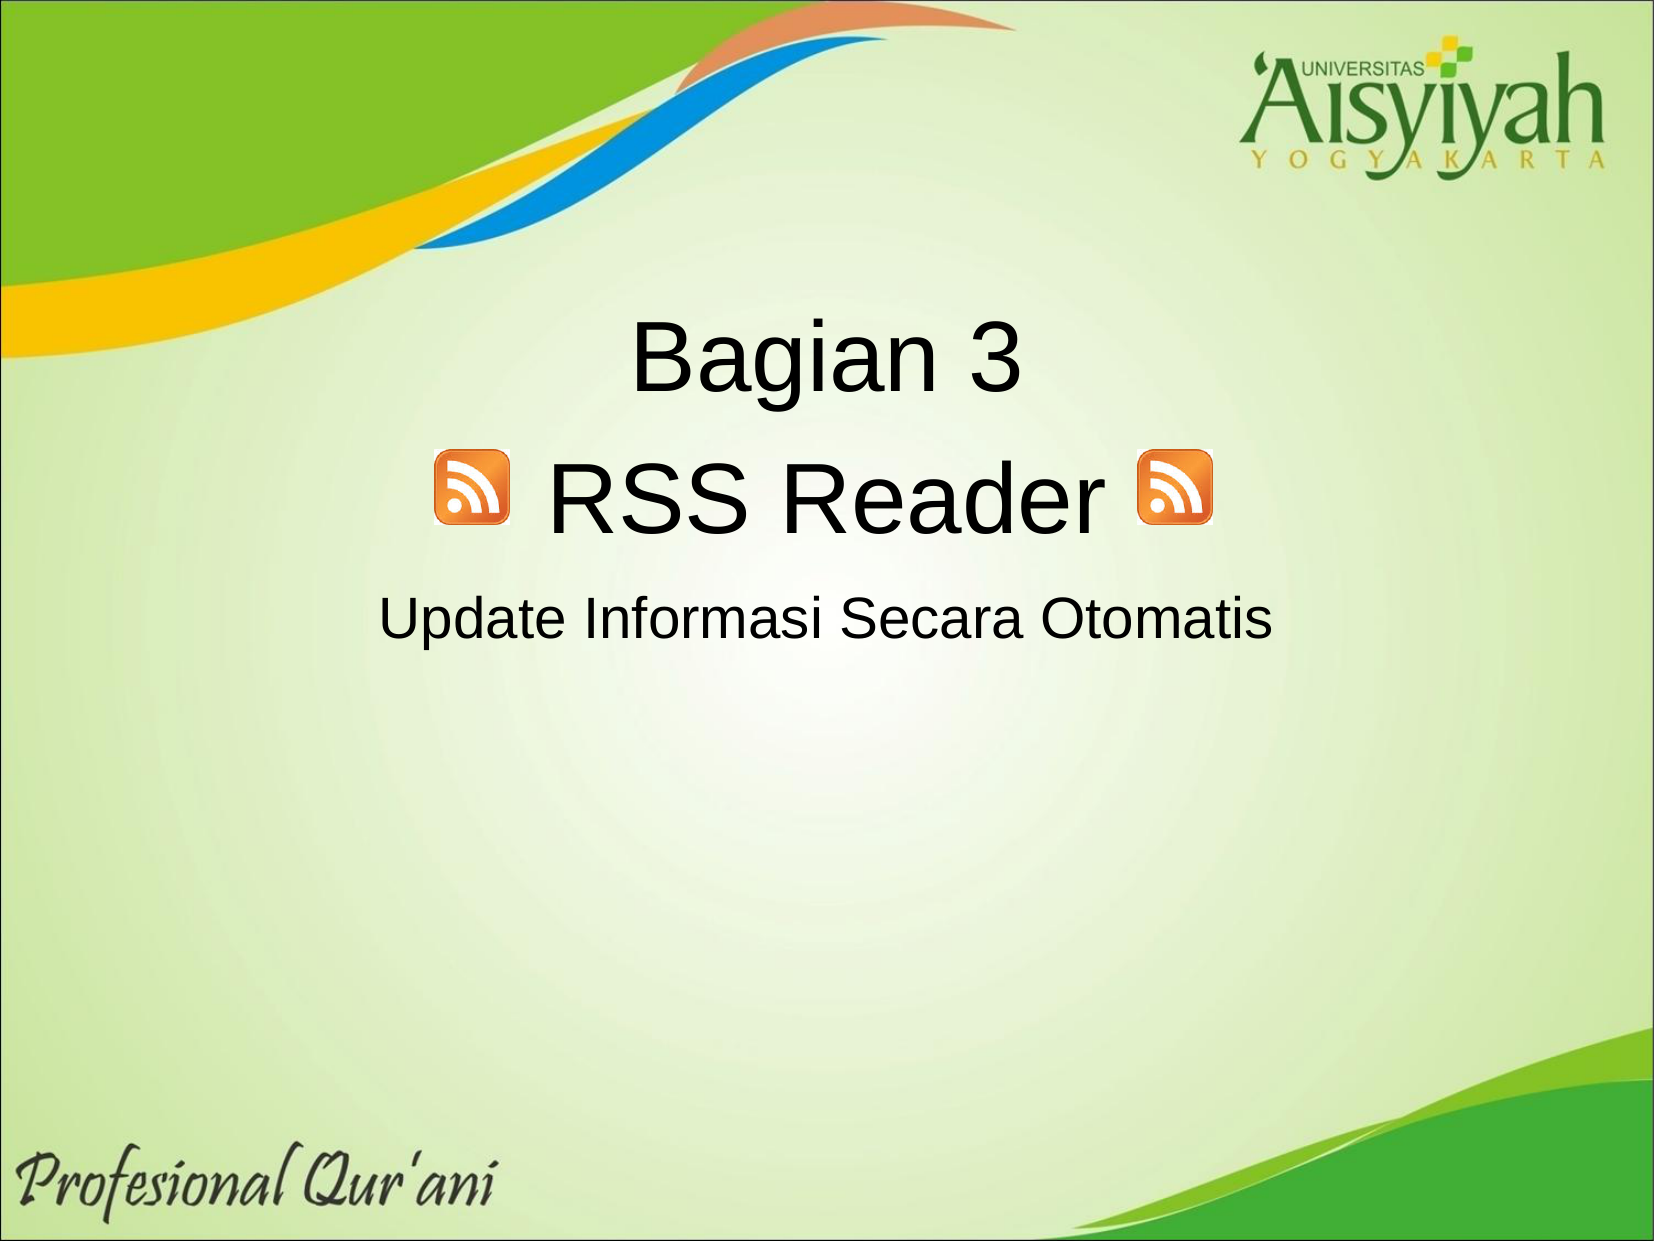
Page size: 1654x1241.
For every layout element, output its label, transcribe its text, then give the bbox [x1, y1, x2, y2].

picture [0, 0, 1654, 1241]
text_box Bagian 3 RSS Reader Update Informasi Secara Otomatis [82, 295, 1571, 1015]
